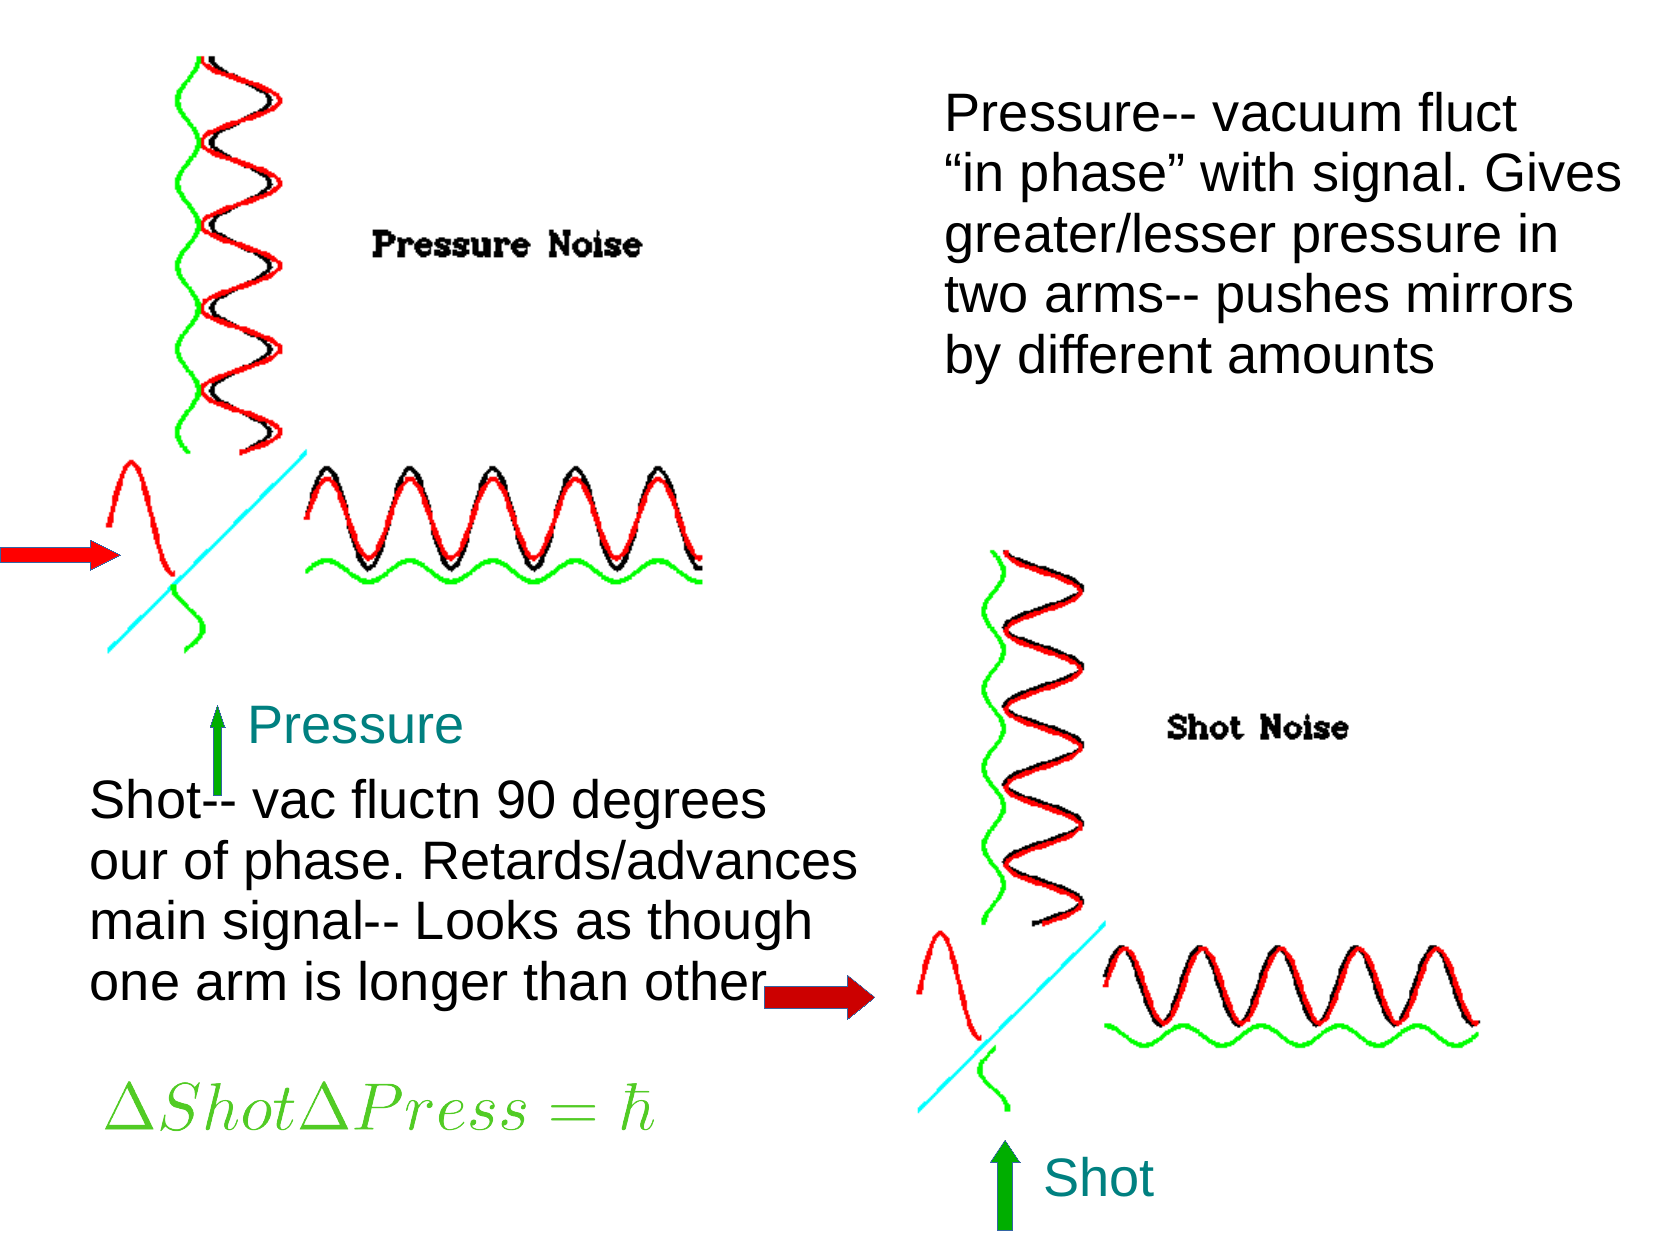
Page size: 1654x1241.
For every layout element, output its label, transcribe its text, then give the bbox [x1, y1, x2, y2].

text_box [210, 705, 226, 796]
text_box Shot-- vac fluctn 90 degrees our of phase. Retards/advances main signal-- Looks as though one arm is longer than other. [75, 762, 875, 1020]
text_box Pressure-- vacuum fluct “in phase” with signal. Gives greater/lesser pressure in two arms-- pushes mirrors by different amounts [930, 75, 1639, 393]
text_box Pressure [232, 687, 481, 763]
text_box [0, 540, 121, 571]
picture [25, 0, 811, 736]
picture [840, 449, 1580, 1190]
text_box [990, 1140, 1021, 1231]
text_box Shot [1028, 1139, 1171, 1216]
text_box [764, 975, 875, 1020]
picture [99, 1081, 667, 1132]
